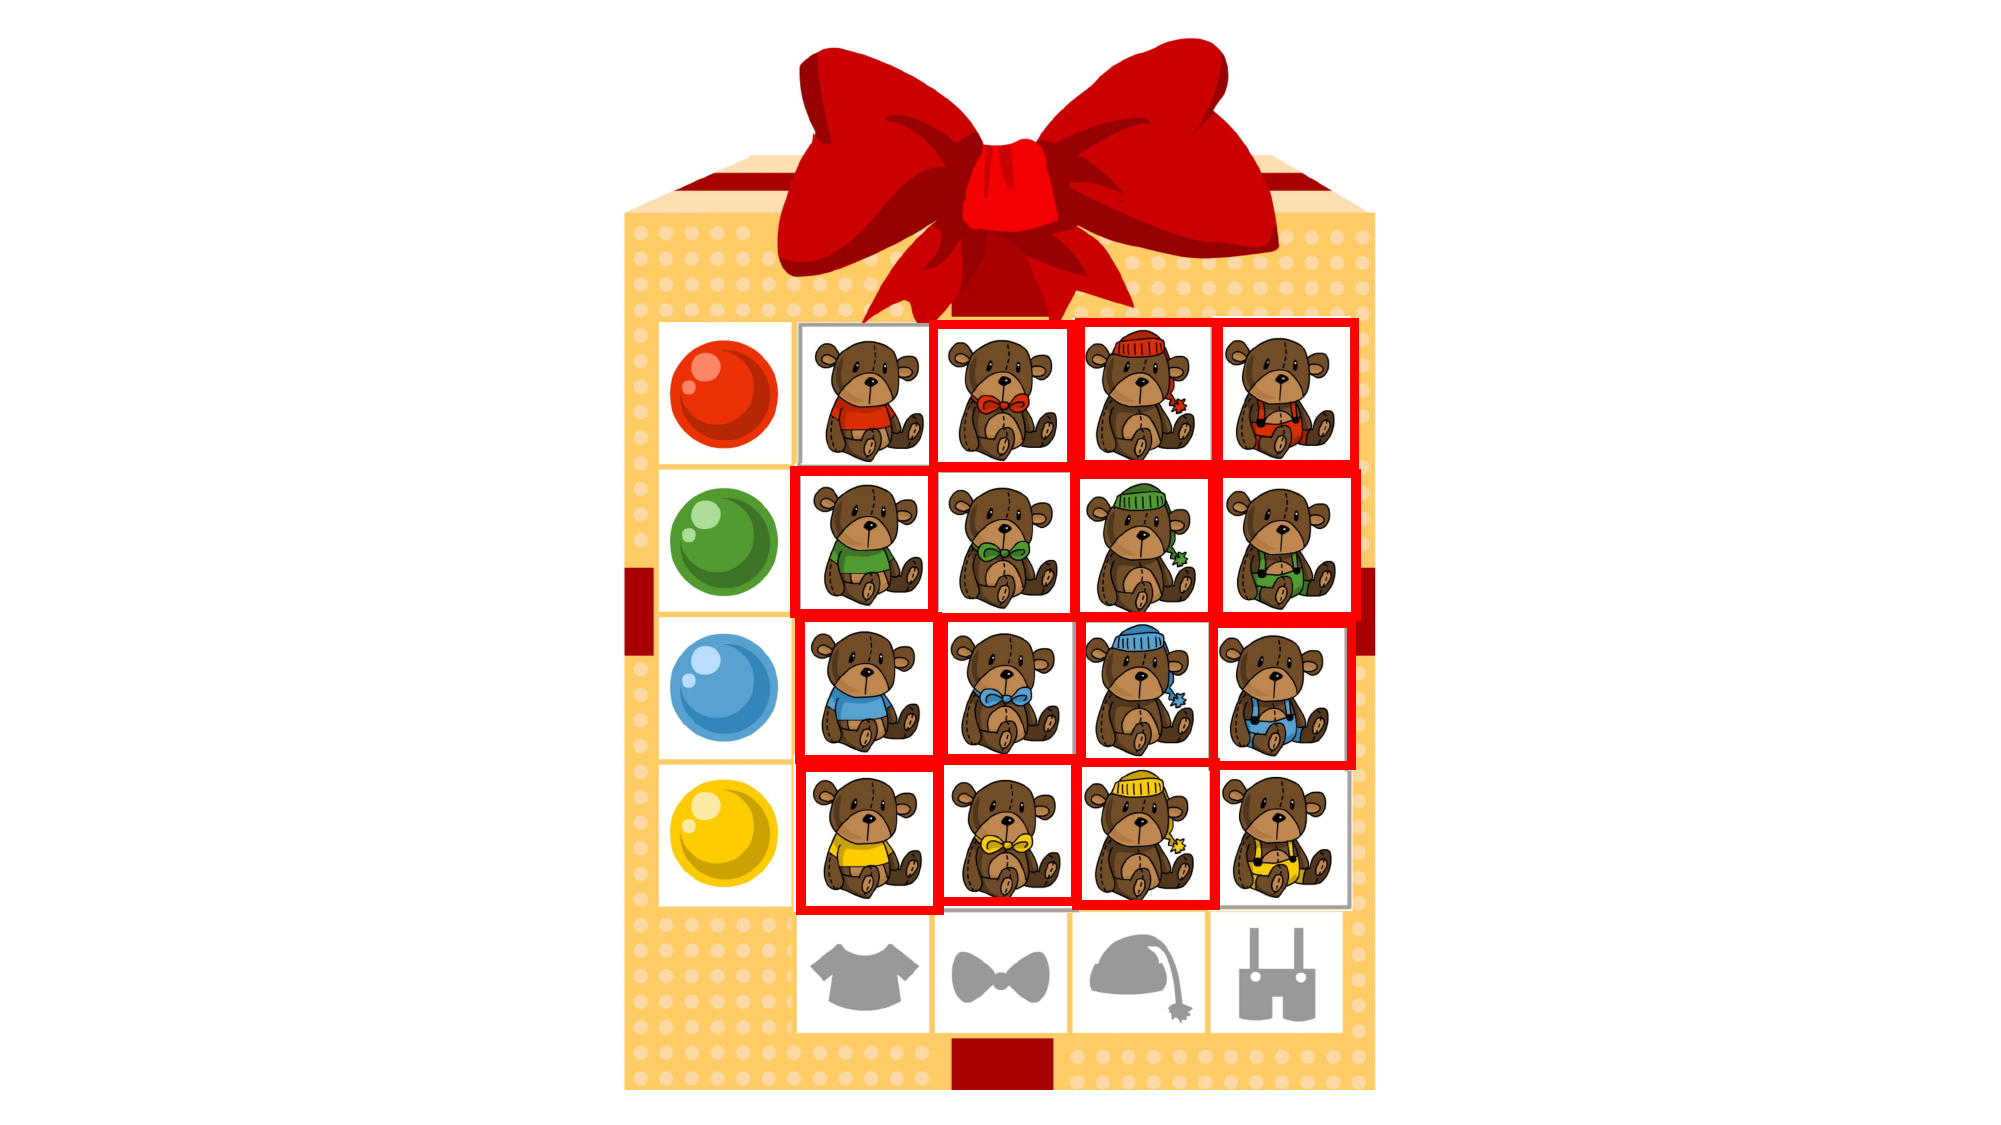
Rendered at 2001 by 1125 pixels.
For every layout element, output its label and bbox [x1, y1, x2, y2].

picture [618, 35, 1382, 1090]
